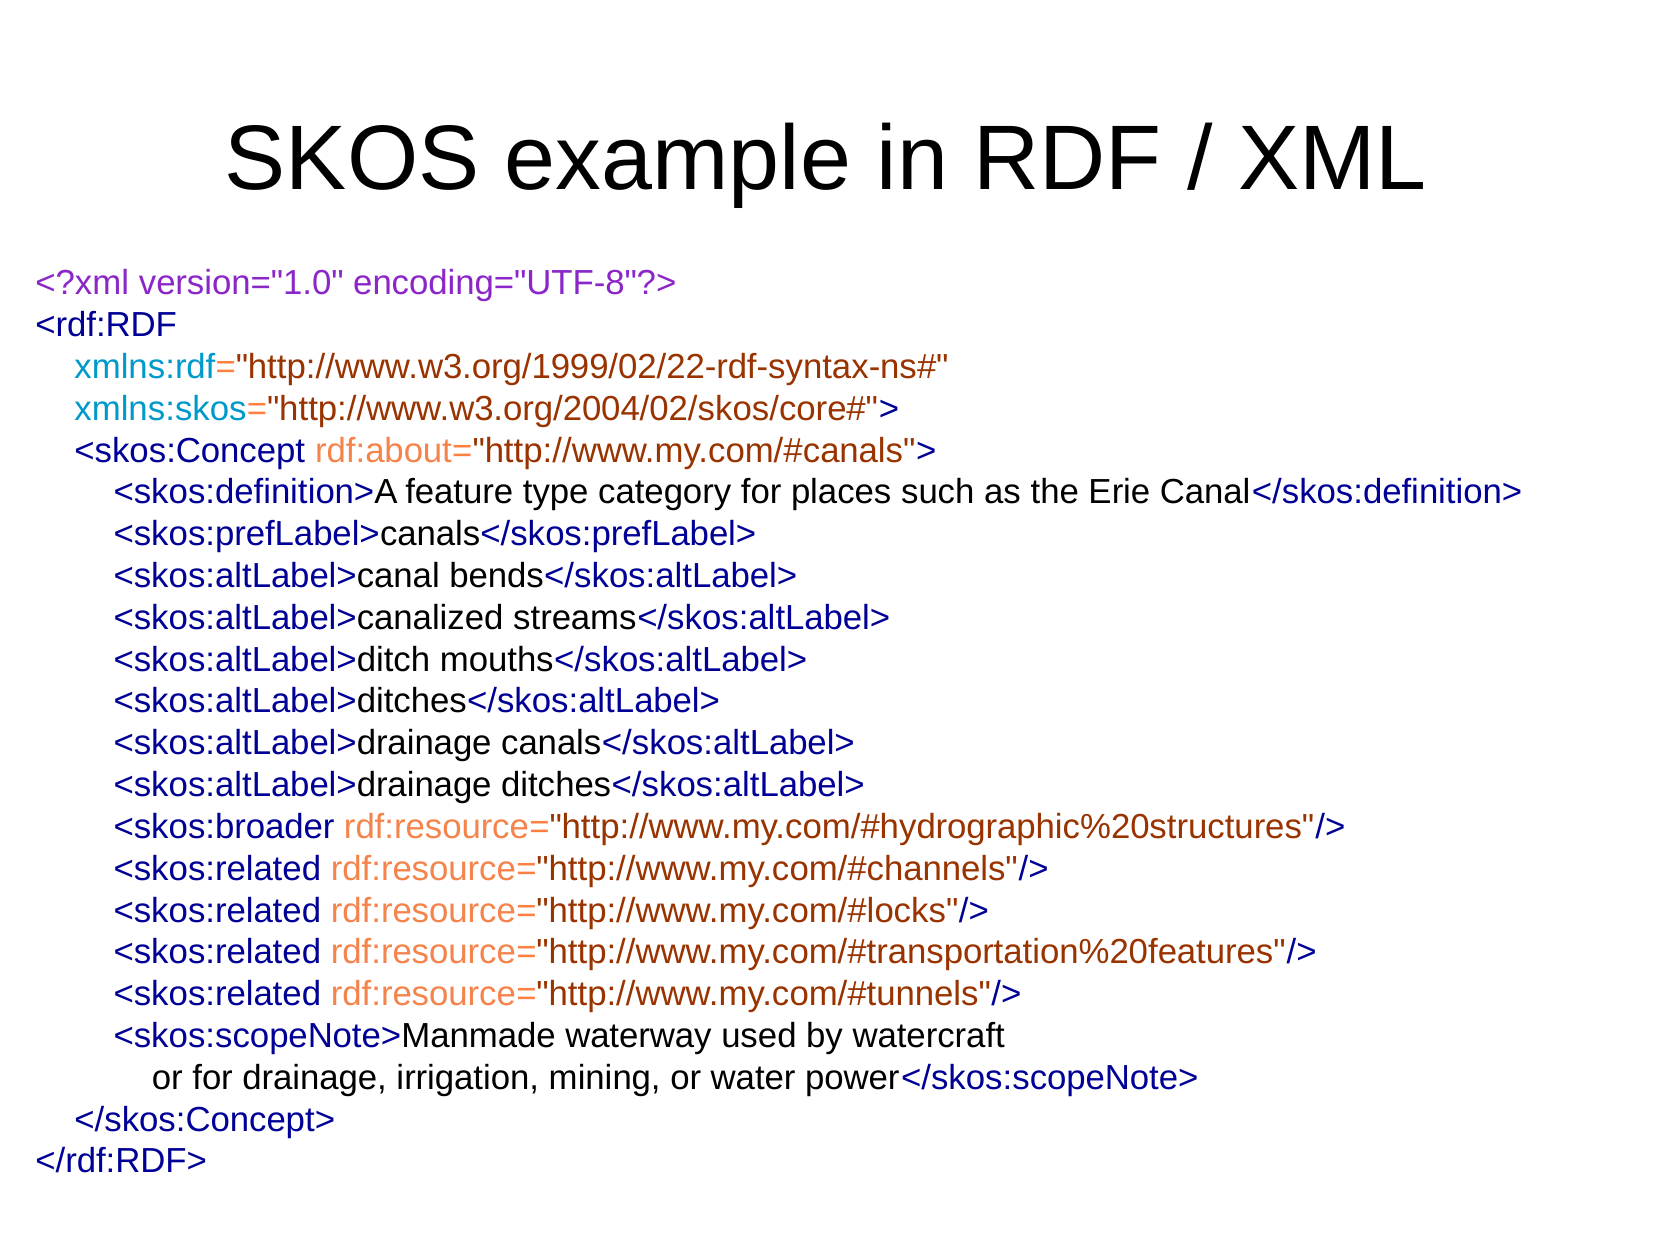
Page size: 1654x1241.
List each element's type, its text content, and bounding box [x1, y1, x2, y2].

title SKOS example in RDF / XML [82, 49, 1571, 257]
list <?xml version="1.0" encoding="UTF-8"?> <rdf:RDF xmlns:rdf="http://www.w3.org/1999/02/22-rdf-syntax-ns#" xmlns:skos="http://www.w3.org/2004/02/skos/core#"> <skos:Concept rdf:about="http://www.my.com/#canals"> <skos:definition>A feature type category for places such as the Erie Canal</skos:definition> <skos:prefLabel>canals</skos:prefLabel> <skos:altLabel>canal bends</skos:altLabel> <skos:altLabel>canalized streams</skos:altLabel> <skos:altLabel>ditch mouths</skos:altLabel> <skos:altLabel>ditches</skos:altLabel> <skos:altLabel>drainage canals</skos:altLabel> <skos:altLabel>drainage ditches</skos:altLabel> <skos:broader rdf:resource="http://www.my.com/#hydrographic%20structures"/> <skos:related rdf:resource="http://www.my.com/#channels"/> <skos:related rdf:resource="http://www.my.com/#locks"/> <skos:related rdf:resource="http://www.my.com/#transportation%20features"/> <skos:related rdf:resource="http://www.my.com/#tunnels"/> <skos:scopeNote>Manmade waterway used by watercraft or for drainage, irrigation, mining, or water power</skos:scopeNote> </skos:Concept> </rdf:RDF> [35, 260, 1654, 1184]
